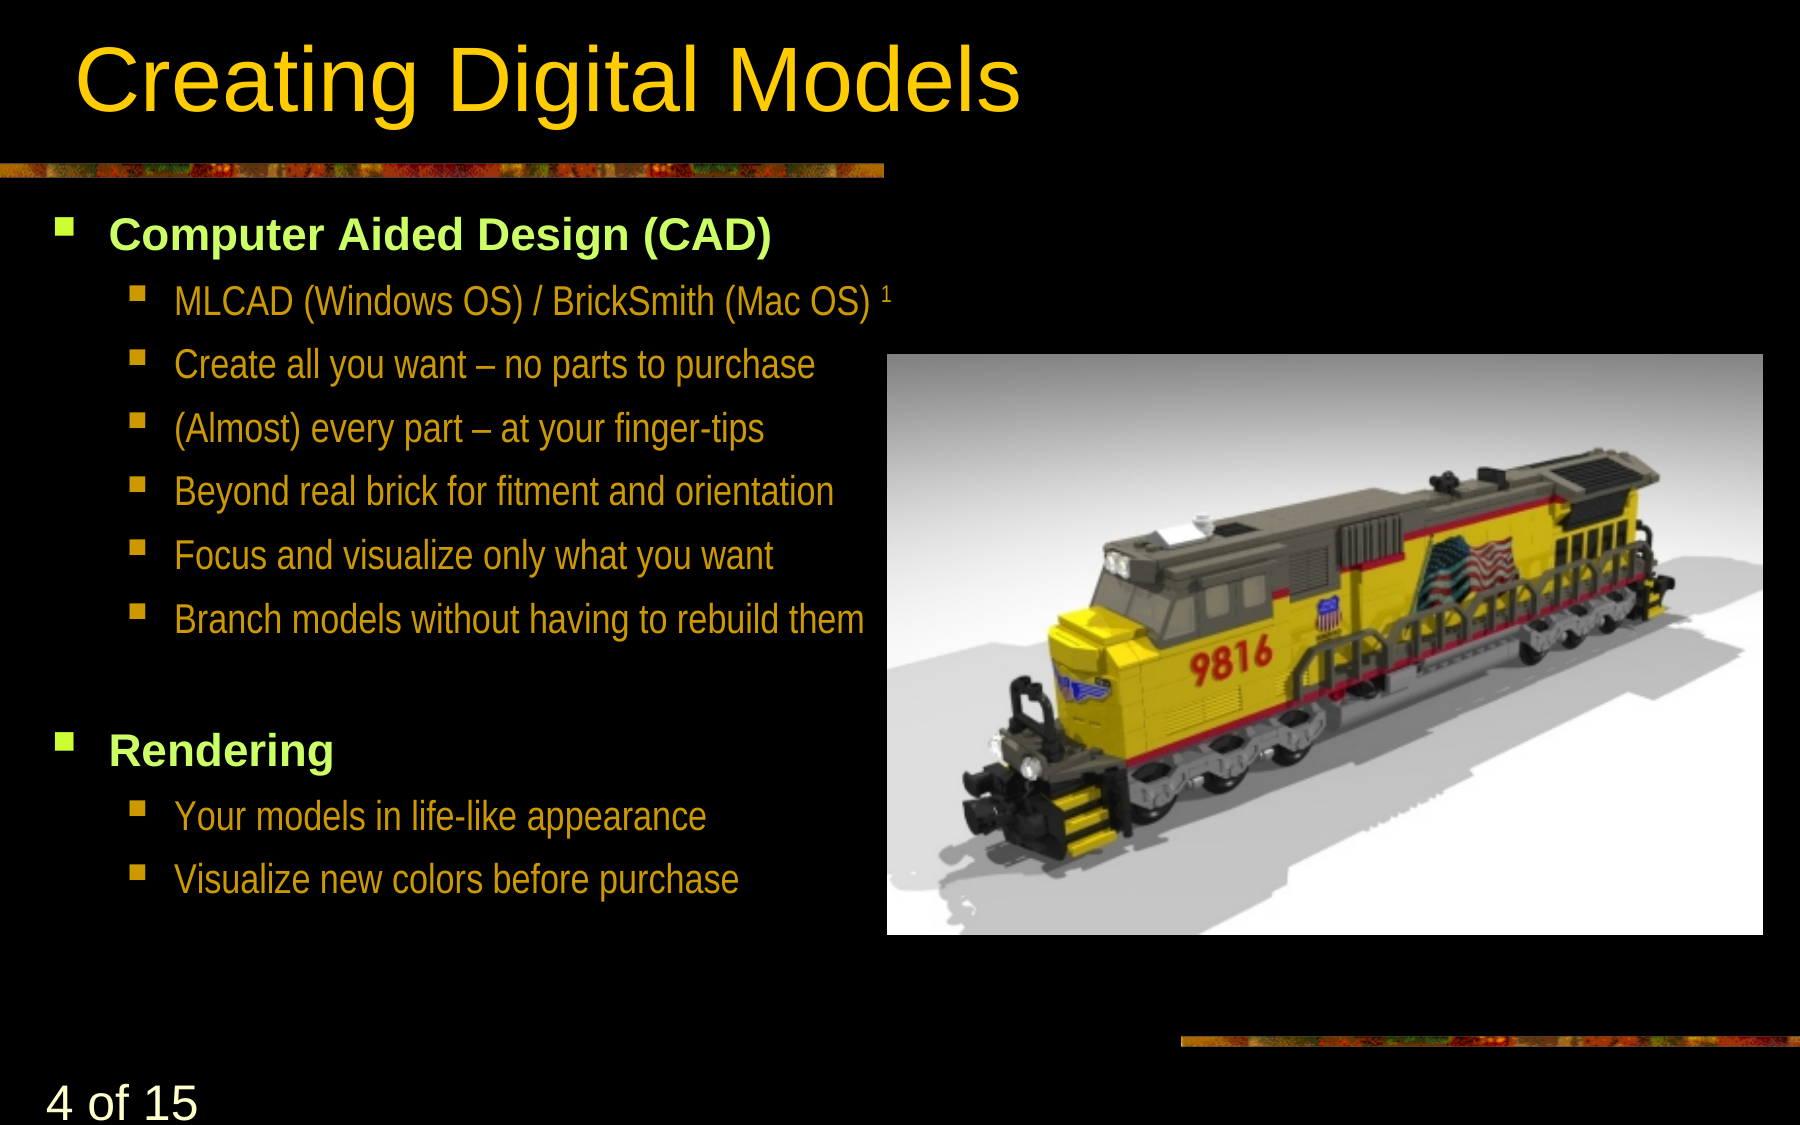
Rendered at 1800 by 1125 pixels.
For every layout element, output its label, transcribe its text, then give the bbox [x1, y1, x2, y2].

picture [0, 162, 884, 182]
list Computer Aided Design (CAD) MLCAD (Windows OS) / BrickSmith (Mac OS) 1 Create all you want – no parts to purchase (Almost) every part – at your finger-tips Beyond real brick for fitment and orientation Focus and visualize only what you want Branch models without having to rebuild them Rendering Your models in life-like appearance Visualize new colors before purchase [37, 212, 951, 1026]
title Creating Digital Models [59, 12, 1761, 138]
picture [1181, 1035, 1800, 1050]
picture [887, 354, 1763, 935]
